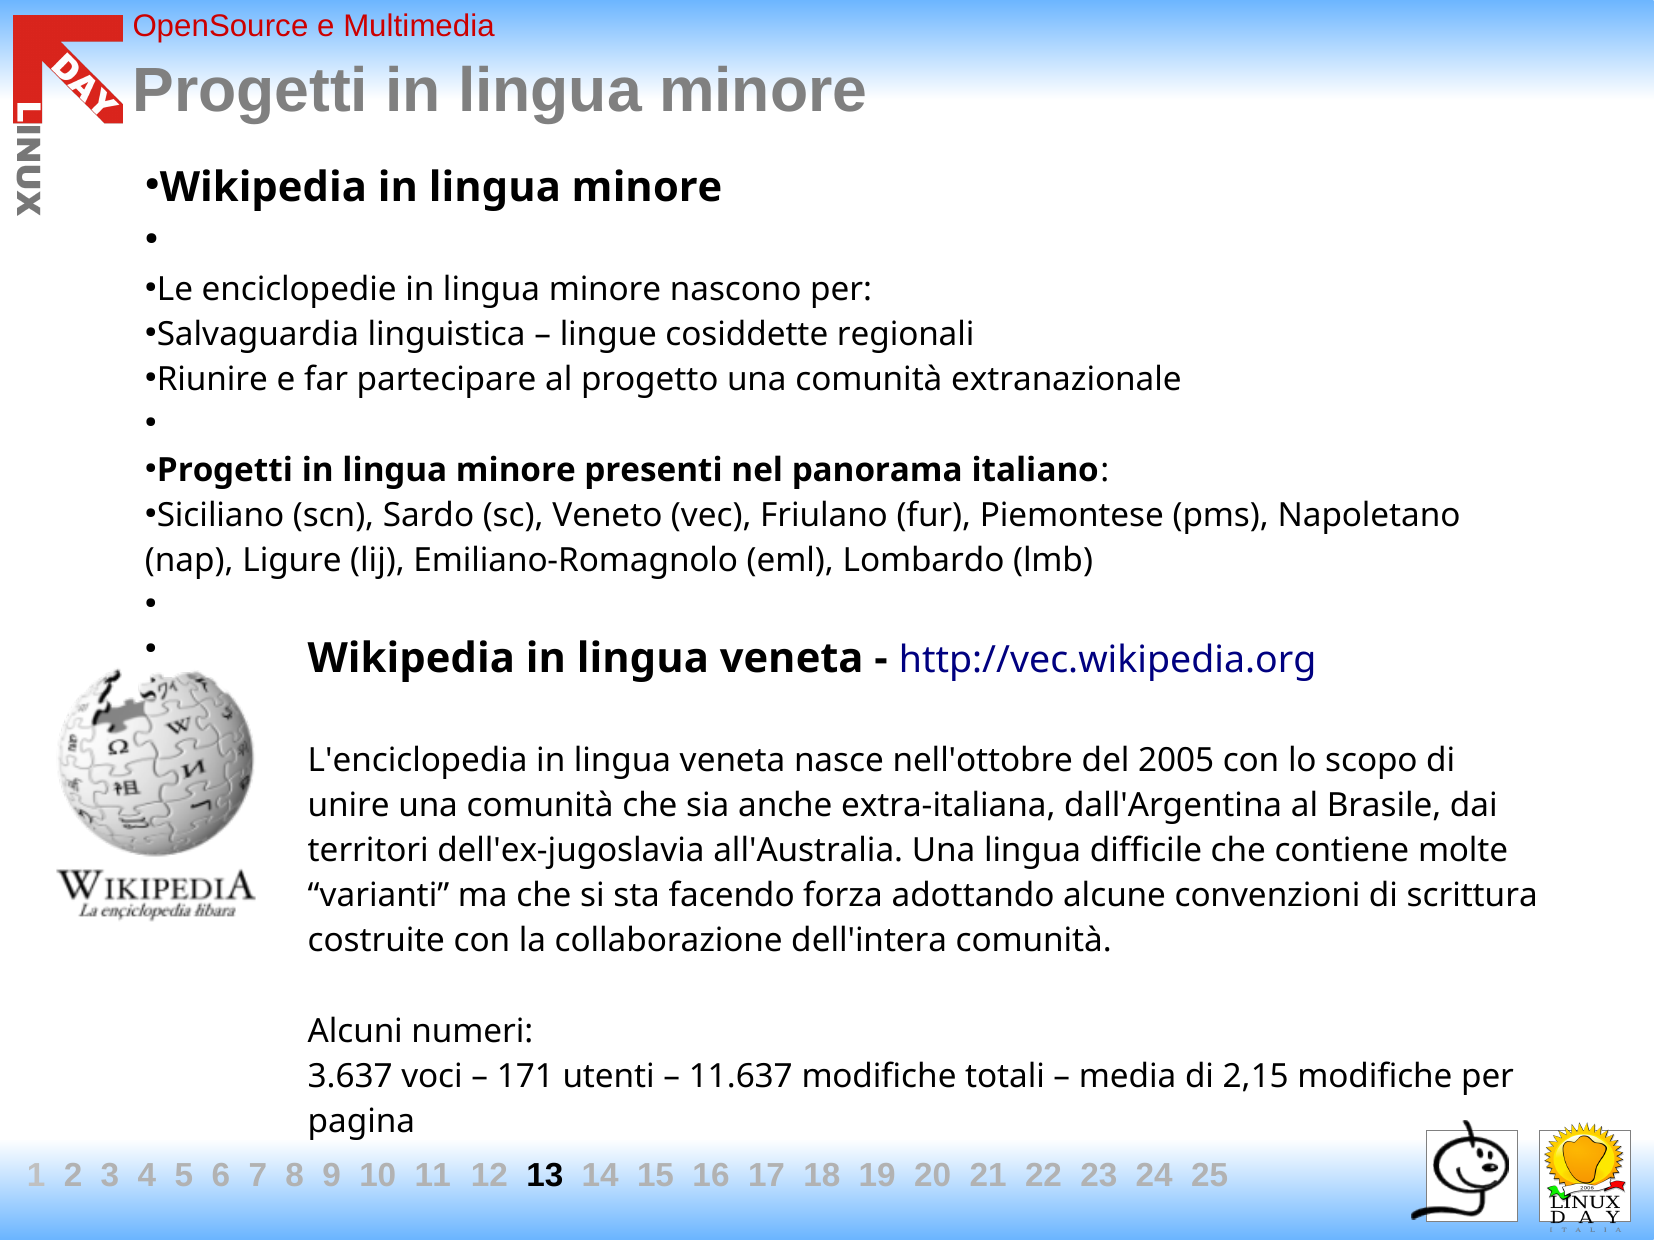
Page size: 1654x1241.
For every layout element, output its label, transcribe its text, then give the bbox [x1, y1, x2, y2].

text_box 1 2 3 4 5 6 7 8 9 10 11 12 13 14 15 16 17 18 19 20 21 22 23 24 25 [26, 1156, 1230, 1194]
picture [1411, 1191, 1509, 1220]
text_box Progetti in lingua minore [132, 55, 869, 125]
picture [1544, 1122, 1626, 1232]
text_box Wikipedia in lingua veneta - http://vec.wikipedia.org L'enciclopedia in lingua veneta nasce nell'ottobre del 2005 con lo scopo di unire una comunità che sia anche extra-italiana, dall'Argentina al Brasile, dai territori dell'ex-jugoslavia all'Australia. Una lingua difficile che contiene molte “varianti” ma che si sta facendo forza adottando alcune convenzioni di scrittura costruite con la collaborazione dell'intera comunità. Alcuni numeri: 3.637 voci – 171 utenti – 11.637 modifiche totali – media di 2,15 modifiche per pagina [292, 620, 1563, 1191]
text_box Wikipedia in lingua minore Le enciclopedie in lingua minore nascono per: Salvaguardia linguistica – lingue cosiddette regionali Riunire e far partecipare al progetto una comunità extranazionale Progetti in lingua minore presenti nel panorama italiano: Siciliano (scn), Sardo (sc), Veneto (vec), Friulano (fur), Piemontese (pms), Napoletano (nap), Ligure (lij), Emiliano-Romagnolo (eml), Lombardo (lmb) [130, 149, 1563, 690]
text_box [0, 0, 1654, 100]
picture [40, 651, 266, 945]
text_box [0, 1130, 1654, 1240]
picture [13, 15, 123, 216]
text_box OpenSource e Multimedia [132, 8, 496, 44]
